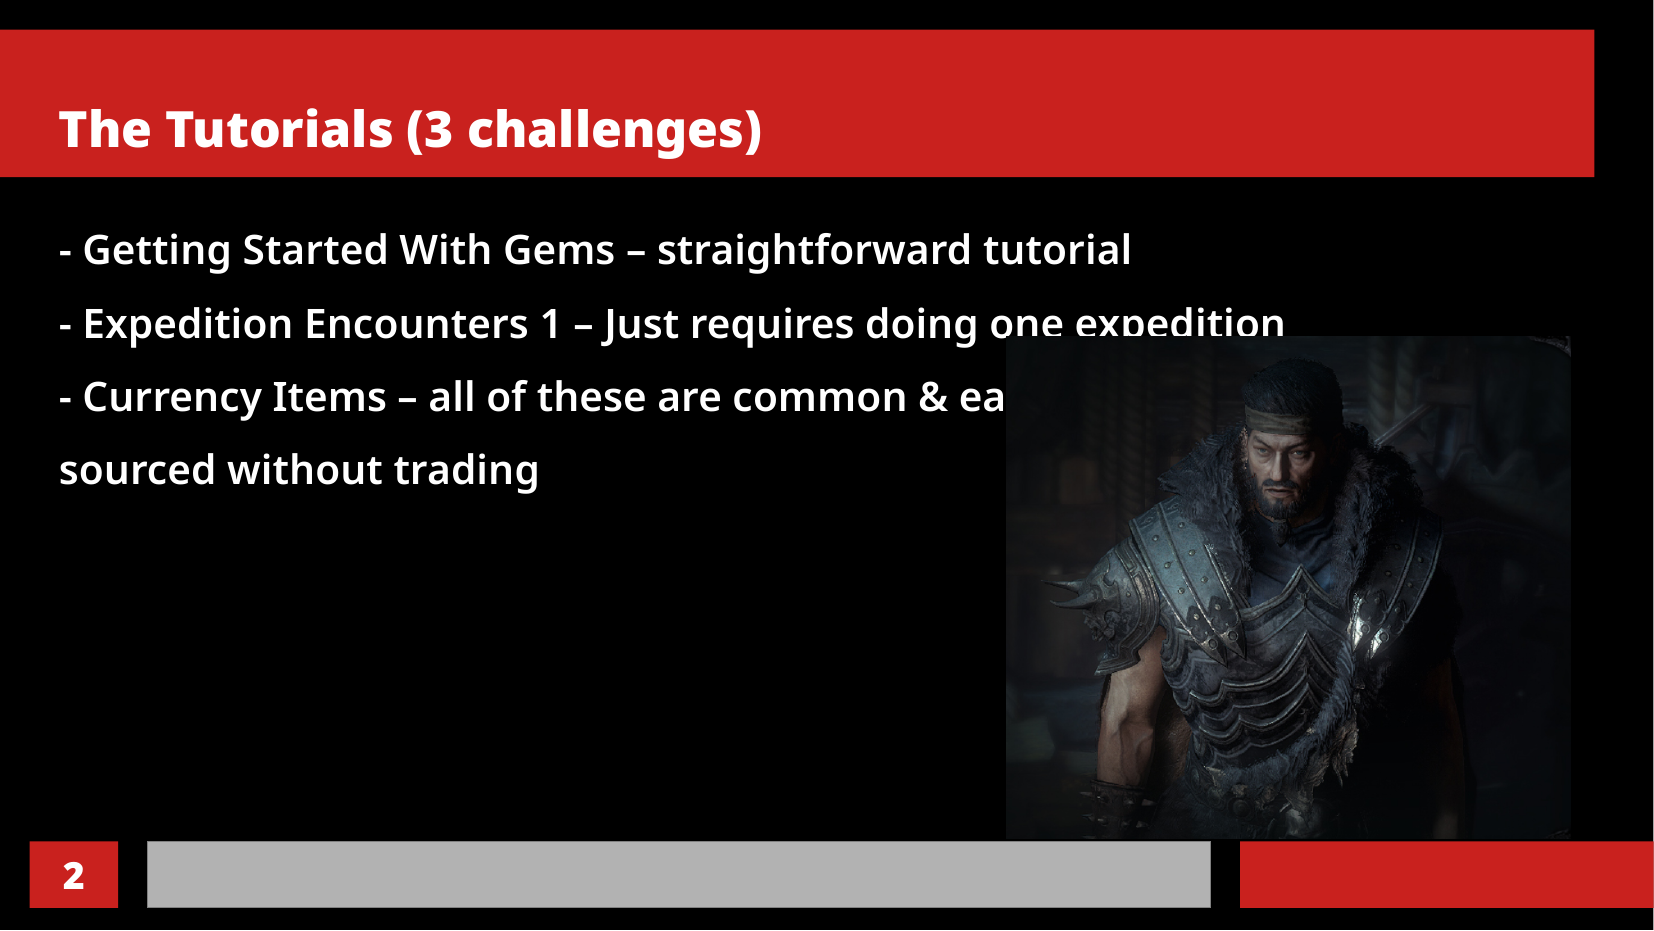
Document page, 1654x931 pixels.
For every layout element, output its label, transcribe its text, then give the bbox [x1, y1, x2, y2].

list - Getting Started With Gems – straightforward tutorial - Expedition Encounters 1 – Just requires doing one expedition - Currency Items – all of these are common & easily sourced without trading [59, 221, 1565, 798]
picture [1006, 336, 1571, 839]
title The Tutorials (3 challenges) [59, 44, 1595, 163]
